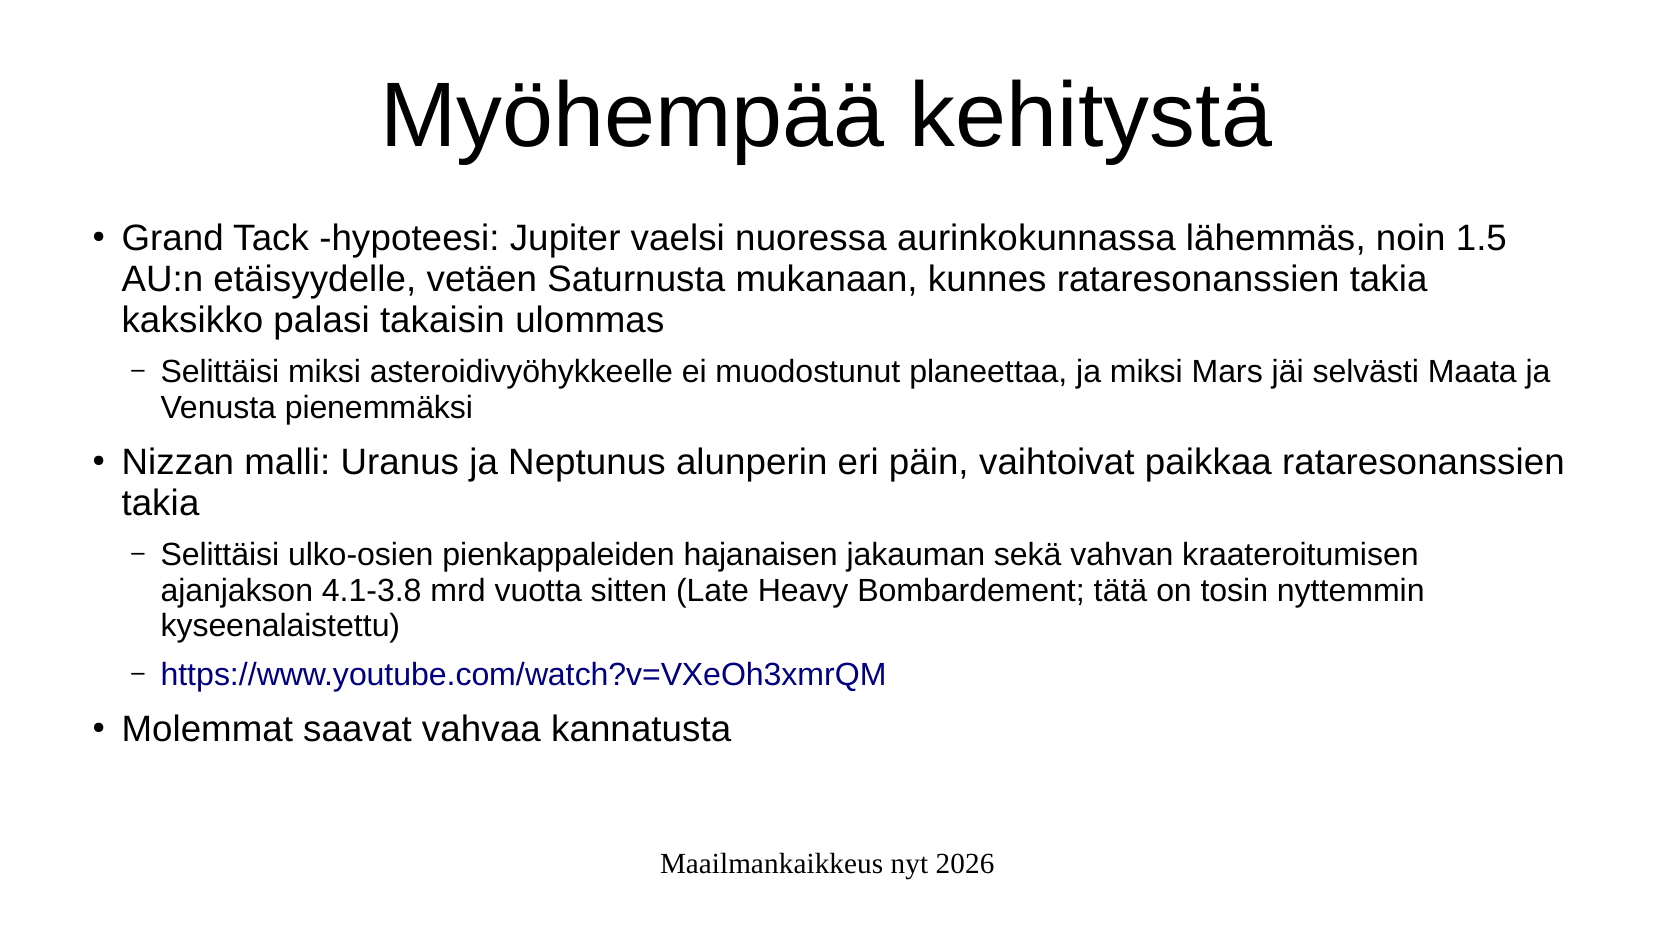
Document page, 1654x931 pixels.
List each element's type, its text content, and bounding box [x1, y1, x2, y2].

title Myöhempää kehitystä [82, 37, 1571, 193]
list Grand Tack -hypoteesi: Jupiter vaelsi nuoressa aurinkokunnassa lähemmäs, noin 1.5 AU:n etäisyydelle, vetäen Saturnusta mukanaan, kunnes rataresonanssien takia kaksikko palasi takaisin ulommas Selittäisi miksi asteroidivyöhykkeelle ei muodostunut planeettaa, ja miksi Mars jäi selvästi Maata ja Venusta pienemmäksi Nizzan malli: Uranus ja Neptunus alunperin eri päin, vaihtoivat paikkaa rataresonanssien takia Selittäisi ulko-osien pienkappaleiden hajanaisen jakauman sekä vahvan kraateroitumisen ajanjakson 4.1-3.8 mrd vuotta sitten (Late Heavy Bombardement; tätä on tosin nyttemmin kyseenalaistettu) https://www.youtube.com/watch?v=VXeOh3xmrQM Molemmat saavat vahvaa kannatusta [82, 217, 1571, 758]
